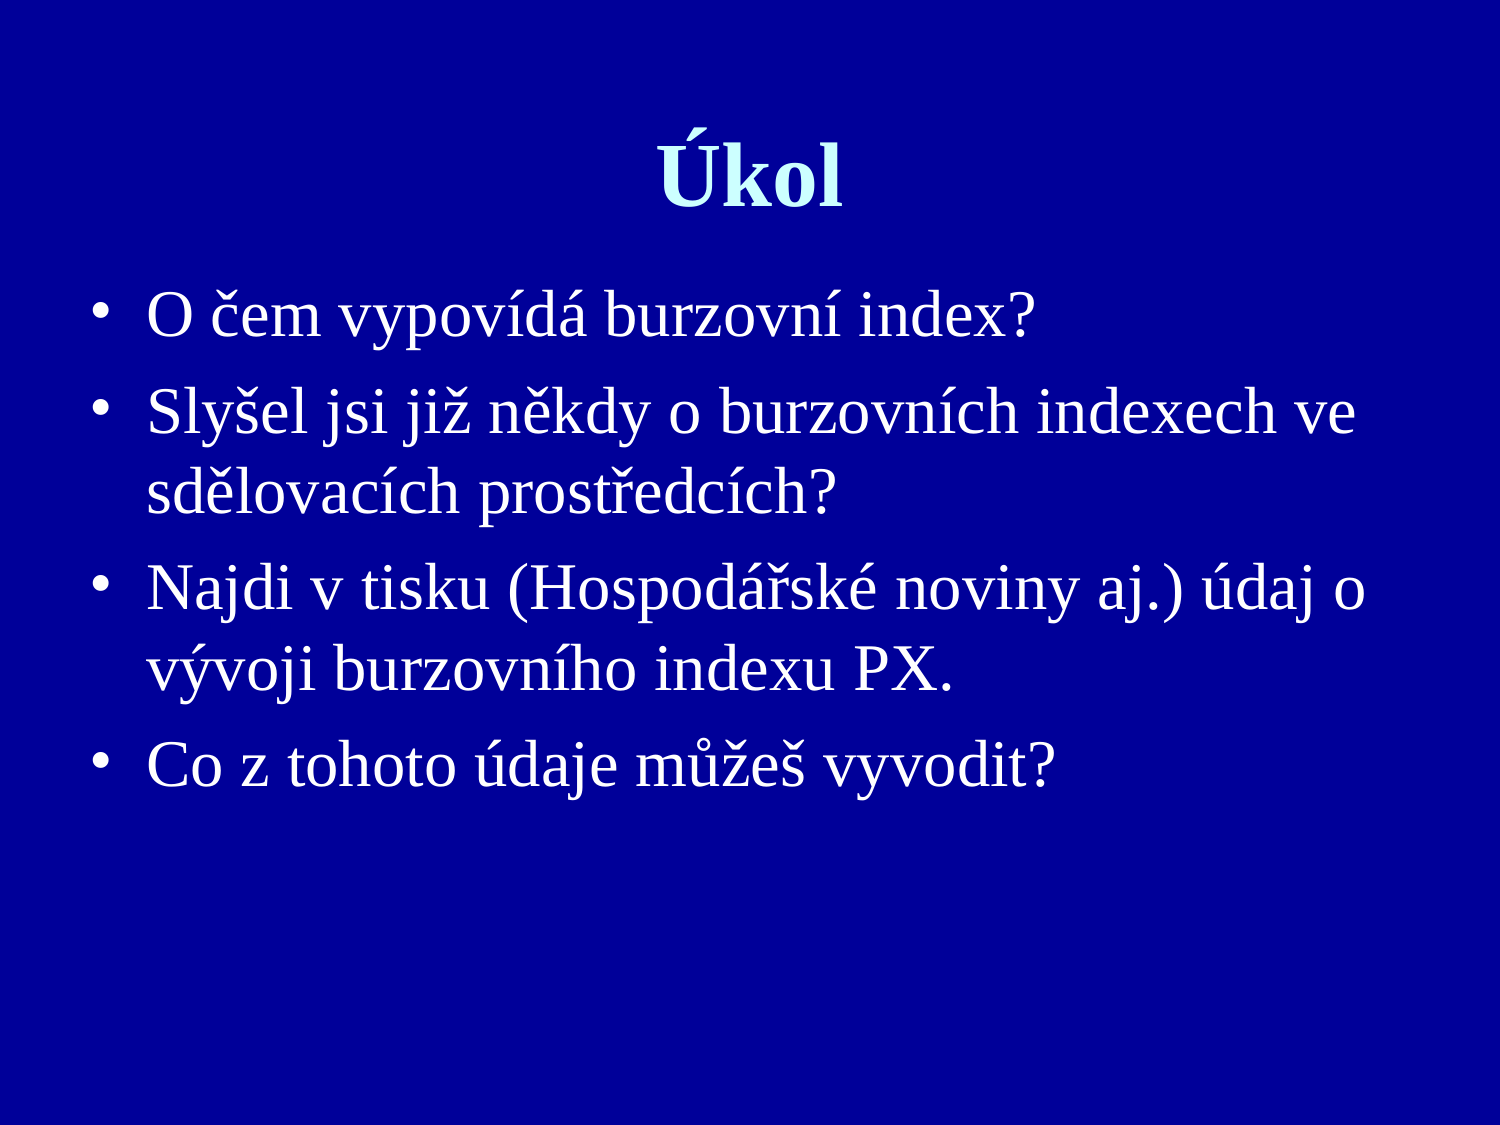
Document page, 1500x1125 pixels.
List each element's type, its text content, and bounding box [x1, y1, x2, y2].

title Úkol [75, 44, 1426, 233]
list O čem vypovídá burzovní index? Slyšel jsi již někdy o burzovních indexech ve sdělovacích prostředcích? Najdi v tisku (Hospodářské noviny aj.) údaj o vývoji burzovního indexu PX. Co z tohoto údaje můžeš vyvodit? [75, 262, 1426, 1006]
